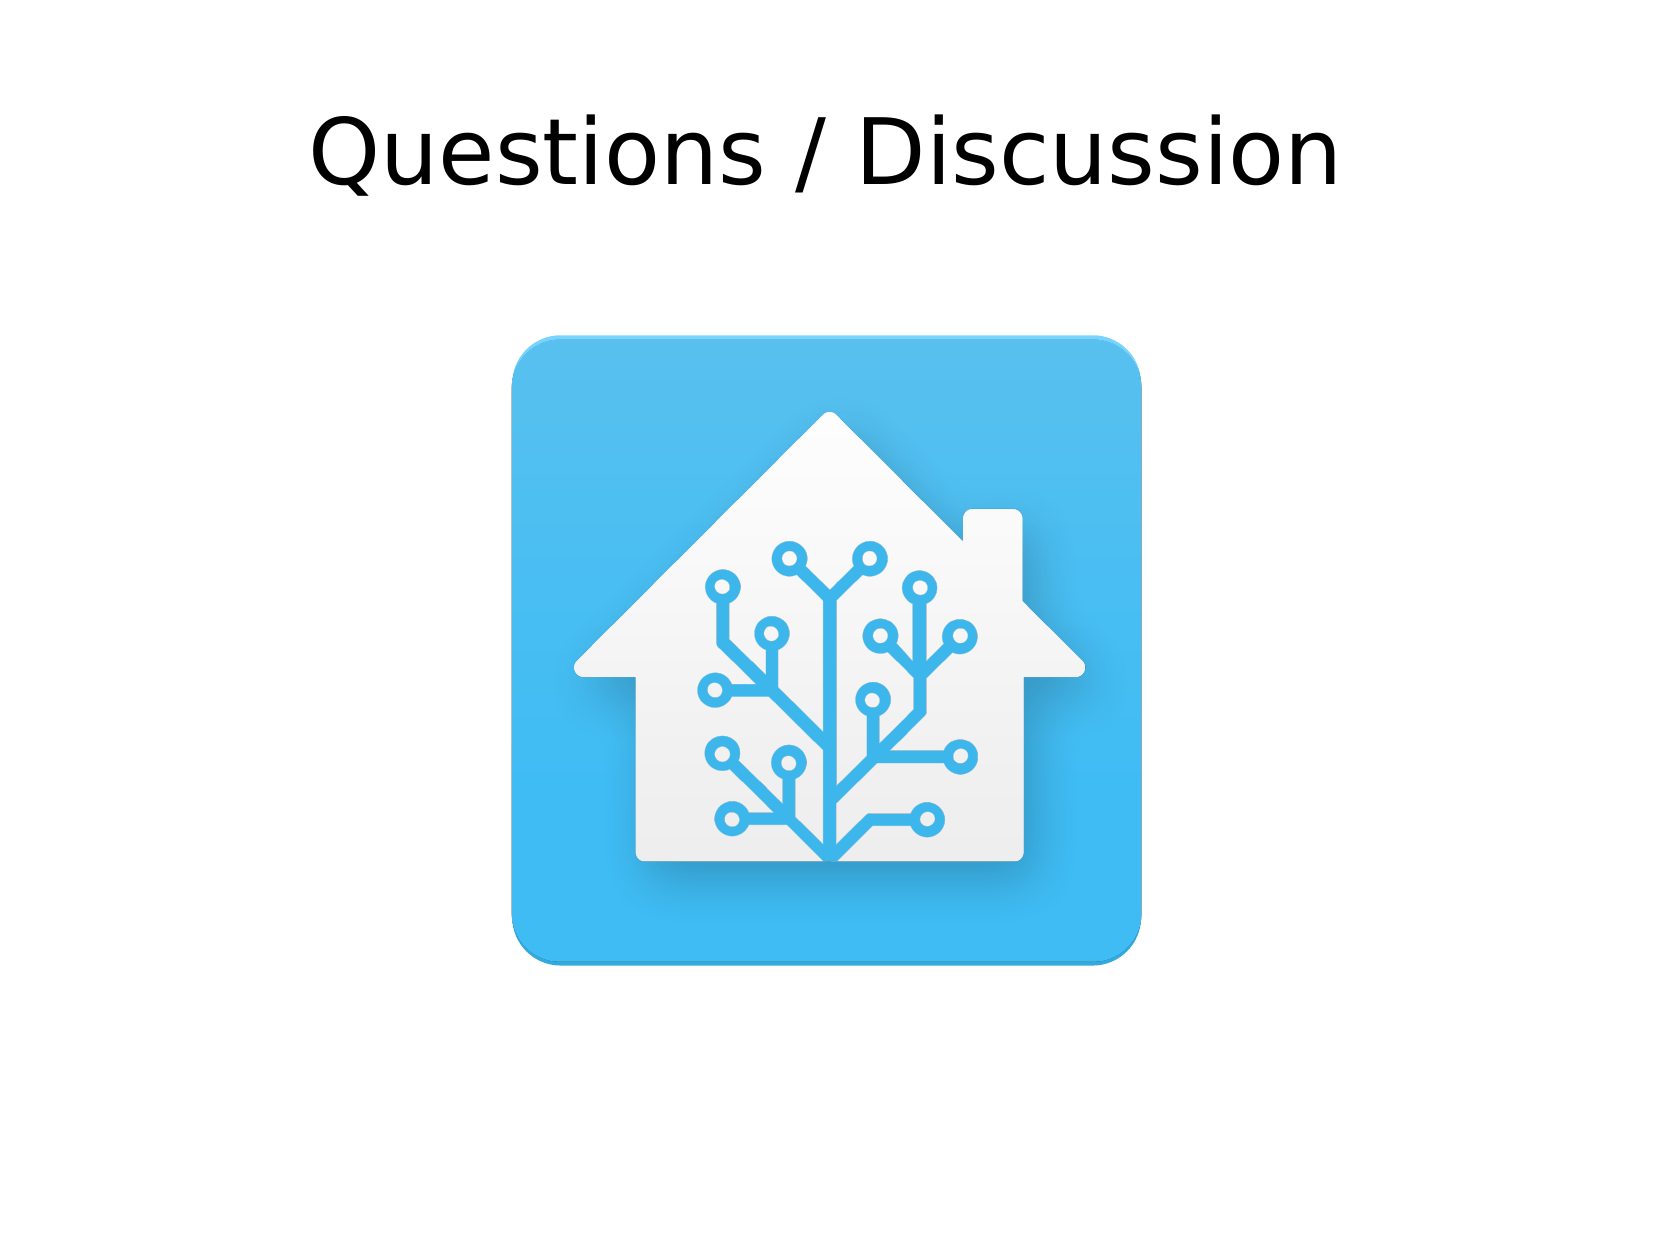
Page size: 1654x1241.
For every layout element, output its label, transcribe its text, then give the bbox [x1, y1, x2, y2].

picture [467, 290, 1187, 1010]
title Questions / Discussion [82, 49, 1571, 257]
